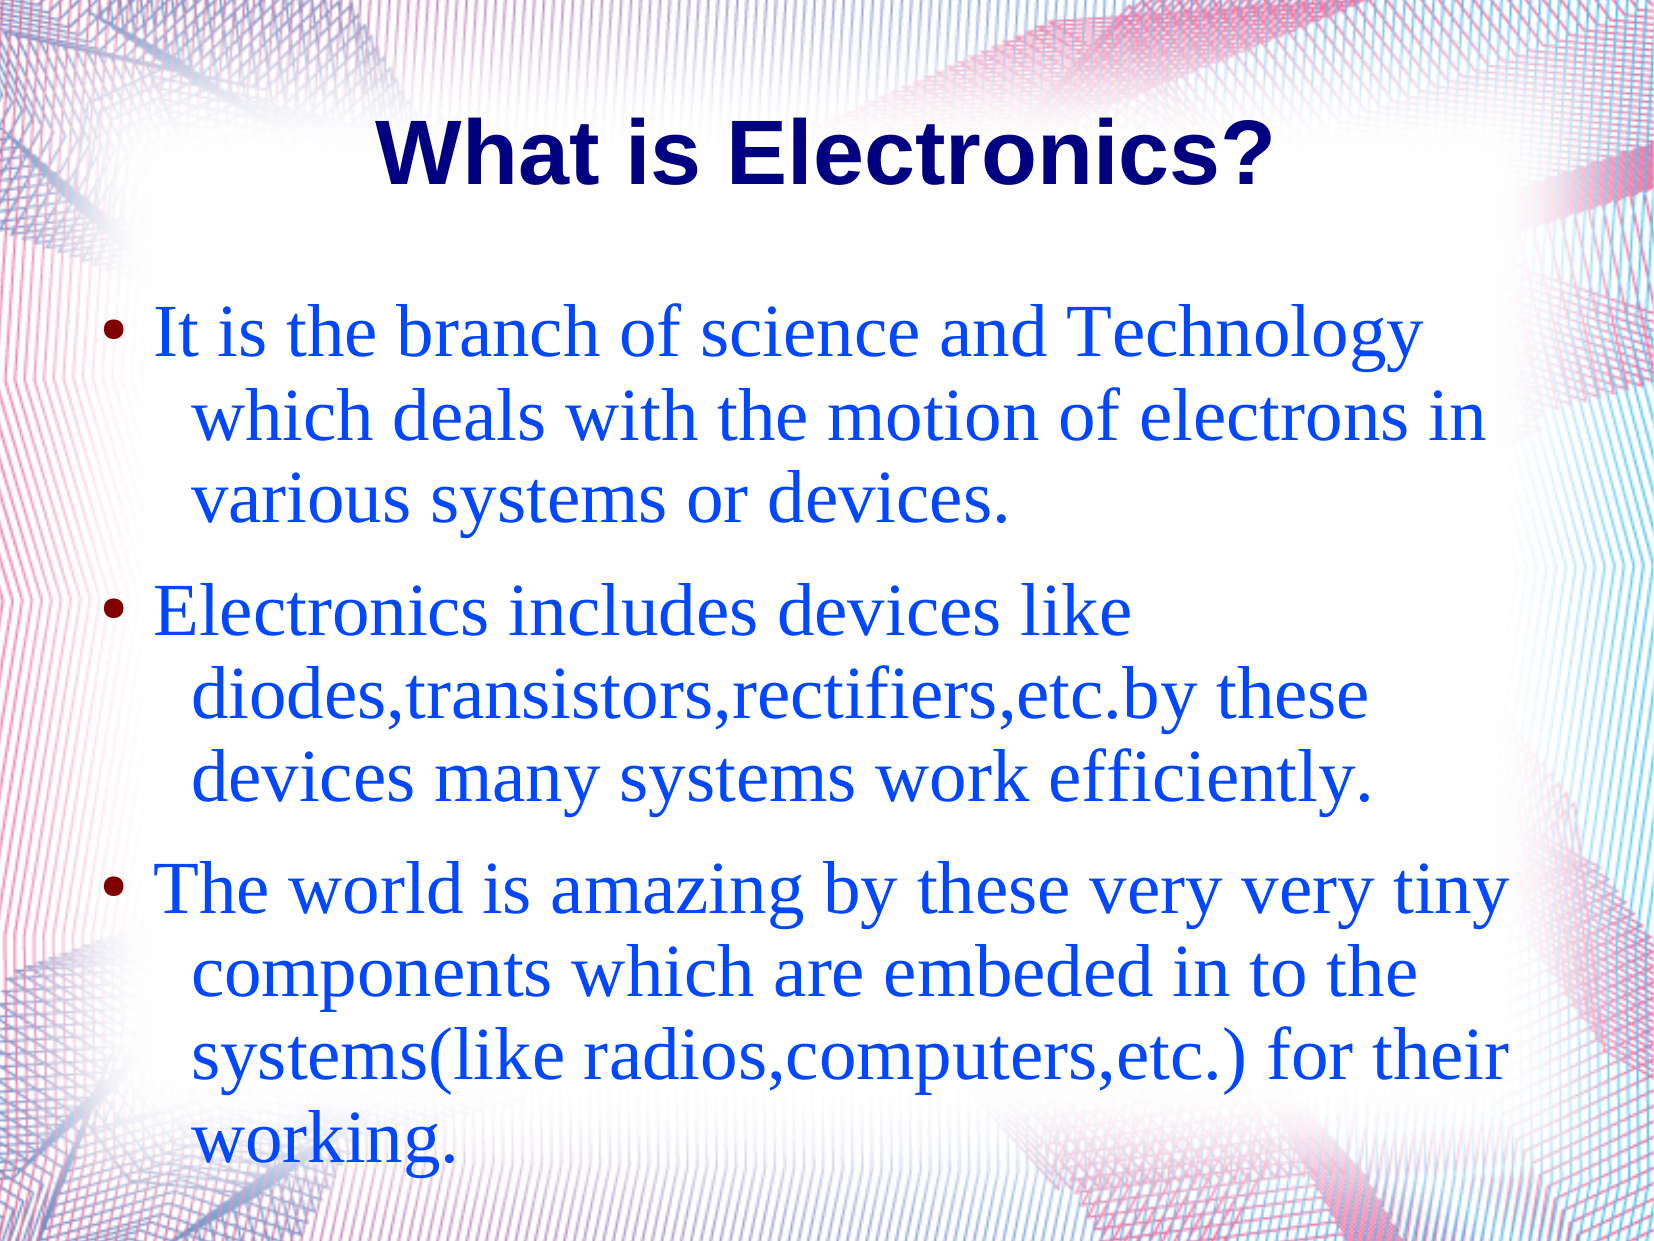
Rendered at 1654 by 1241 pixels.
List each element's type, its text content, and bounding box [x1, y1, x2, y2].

title What is Electronics? [82, 49, 1571, 257]
list It is the branch of science and Technology which deals with the motion of electrons in various systems or devices. Electronics includes devices like diodes,transistors,rectifiers,etc.by these devices many systems work efficiently. The world is amazing by these very very tiny components which are embeded in to the systems(like radios,computers,etc.) for their working. [82, 290, 1571, 1180]
picture [0, 0, 1654, 1241]
